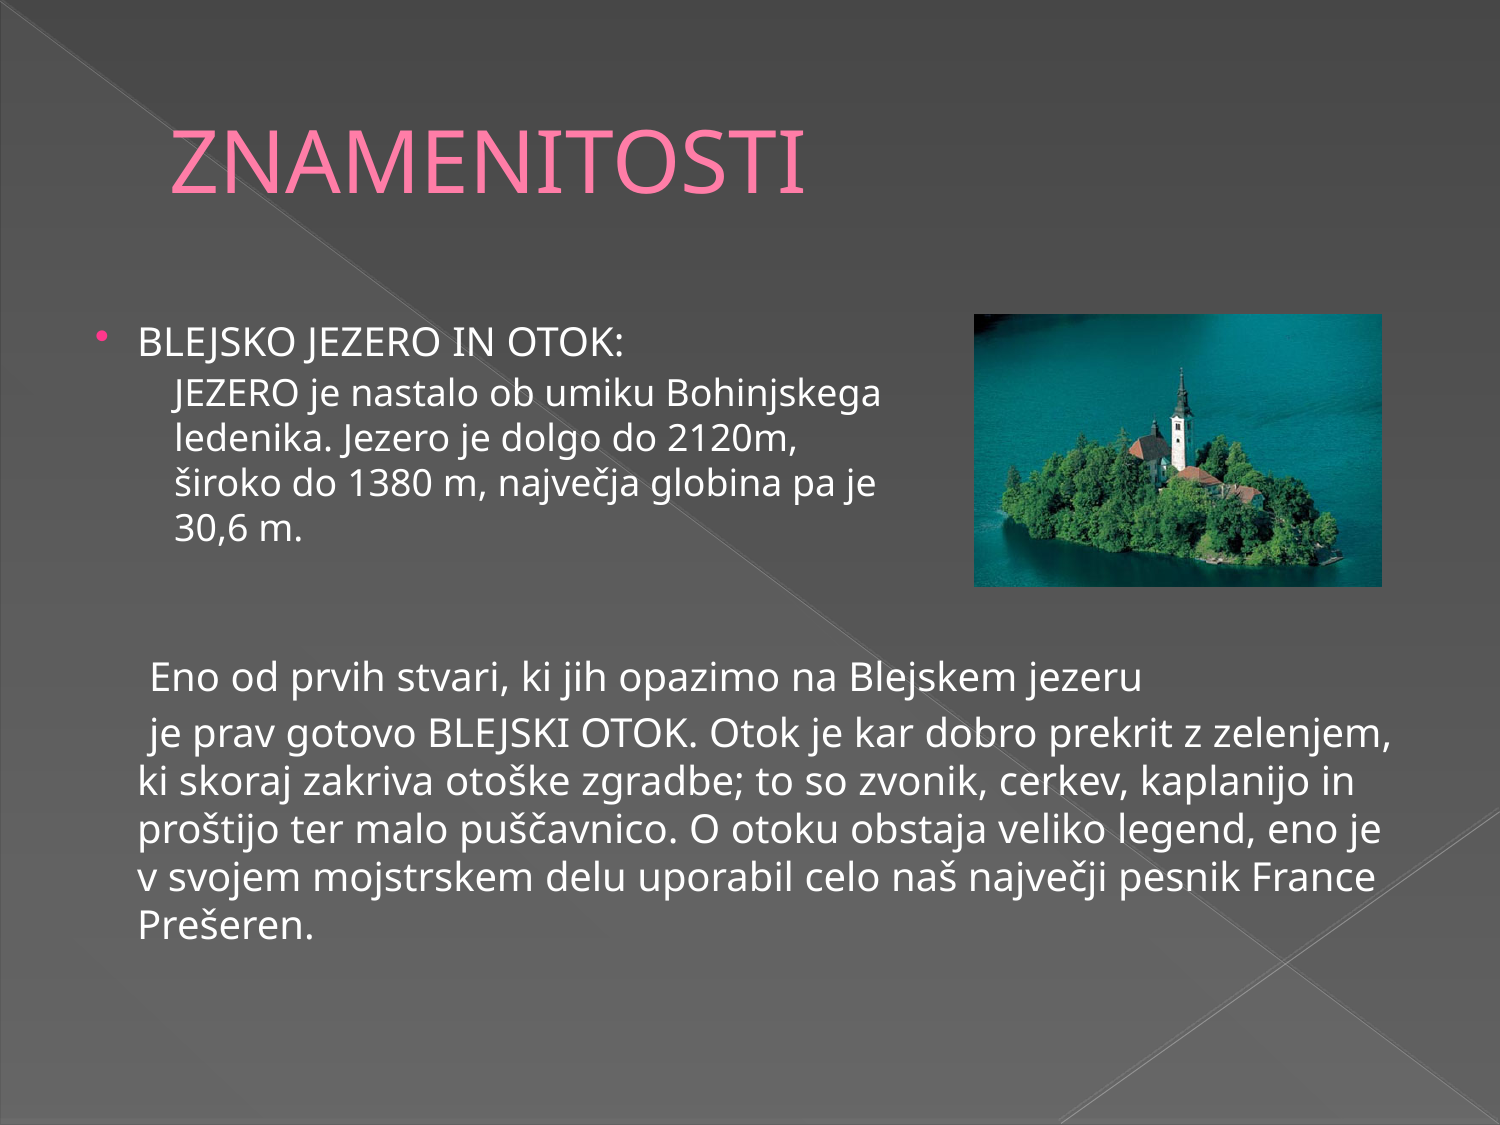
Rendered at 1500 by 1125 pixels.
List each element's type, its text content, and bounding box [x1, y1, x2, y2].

title ZNAMENITOSTI [75, 43, 1425, 274]
picture [974, 314, 1382, 587]
list BLEJSKO JEZERO IN OTOK: Eno od prvih stvari, ki jih opazimo na Blejskem jezeru je prav gotovo BLEJSKI OTOK. Otok je kar dobro prekrit z zelenjem, ki skoraj zakriva otoške zgradbe; to so zvonik, cerkev, kaplanijo in proštijo ter malo puščavnico. O otoku obstaja veliko legend, eno je v svojem mojstrskem delu uporabil celo naš največji pesnik France Prešeren. [75, 308, 1425, 1059]
text_box JEZERO je nastalo ob umiku Bohinjskega ledenika. Jezero je dolgo do 2120m, široko do 1380 m, največja globina pa je 30,6 m. [159, 361, 910, 602]
